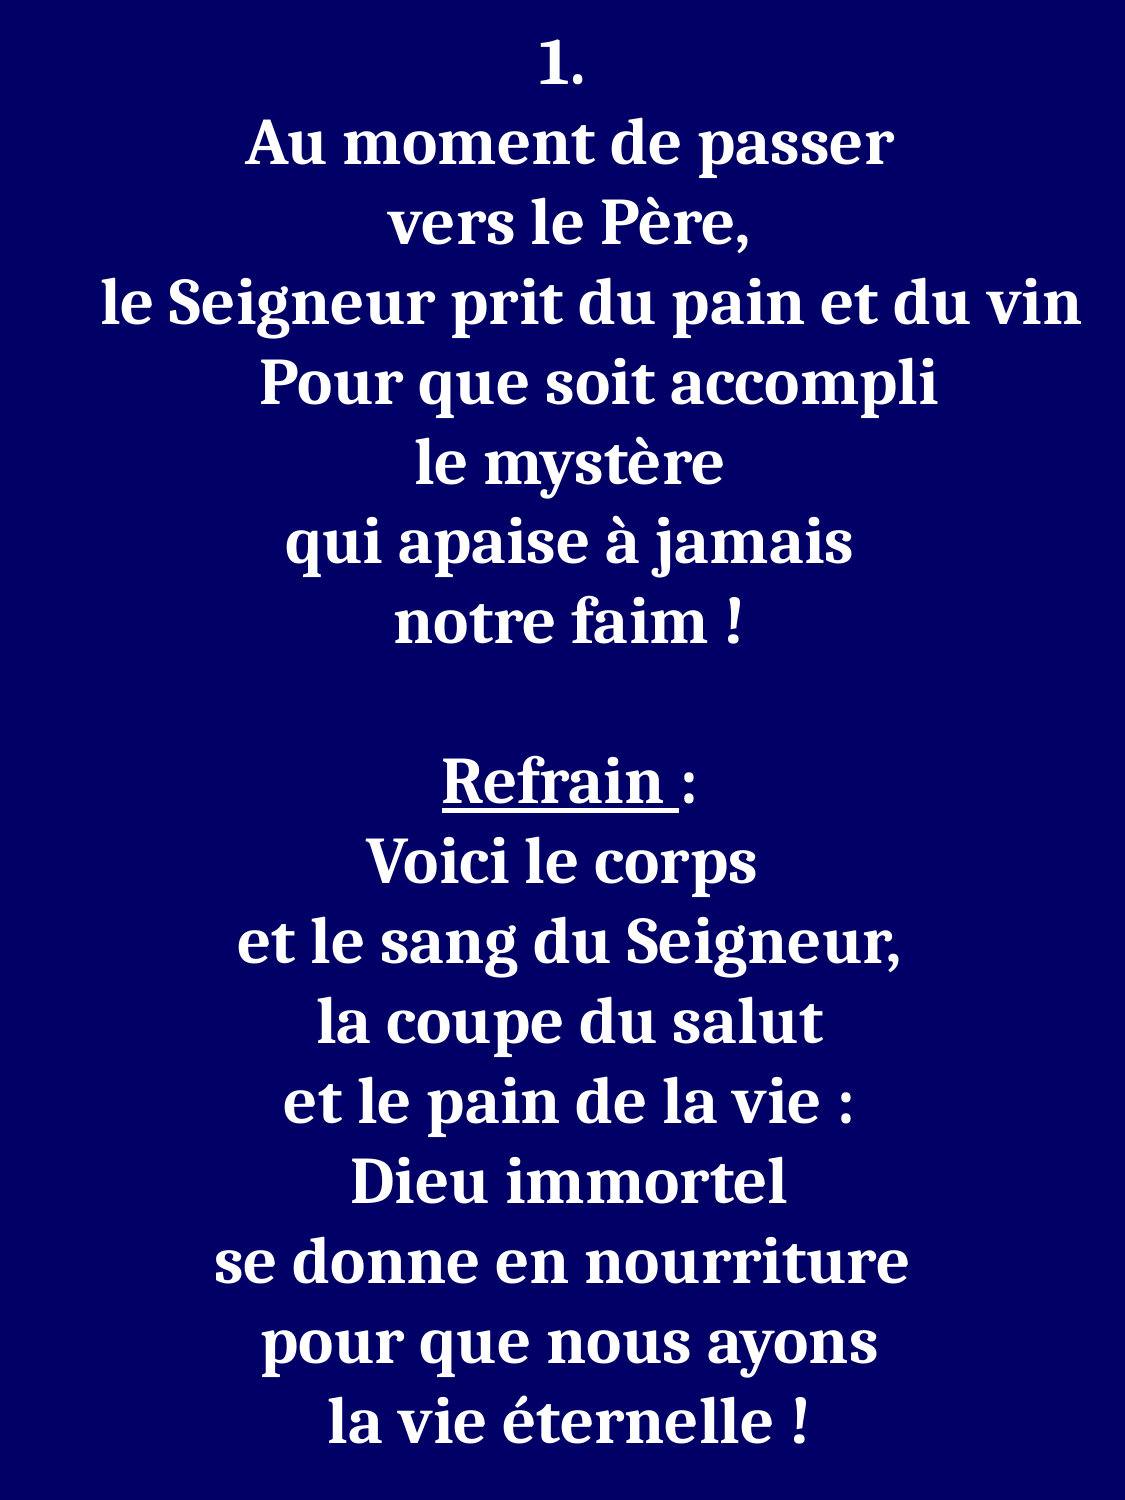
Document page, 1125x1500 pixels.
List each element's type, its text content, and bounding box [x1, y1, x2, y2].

text_box 1. Au moment de passer vers le Père, le Seigneur prit du pain et du vin Pour que soit accompli le mystère qui apaise à jamais notre faim ! Refrain : Voici le corps et le sang du Seigneur, la coupe du salut et le pain de la vie : Dieu immortel se donne en nourriture pour que nous ayons la vie éternelle ! [0, 9, 1125, 1500]
